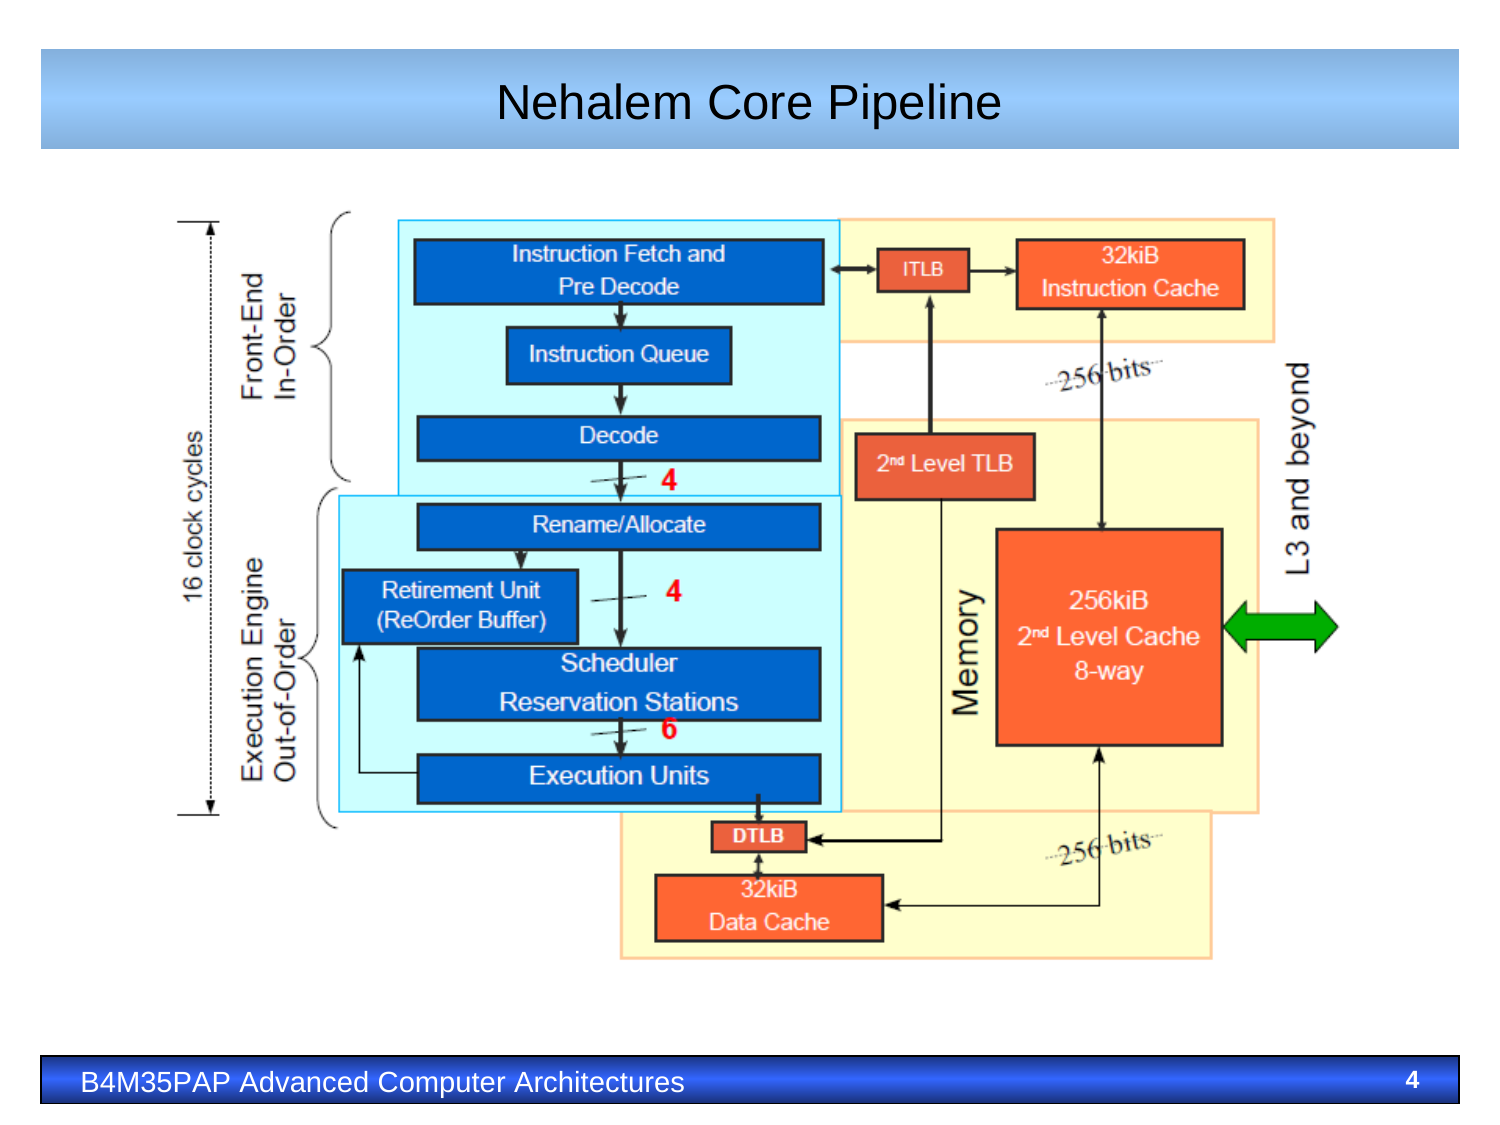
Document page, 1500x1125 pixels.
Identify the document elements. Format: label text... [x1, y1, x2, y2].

picture [154, 201, 1346, 971]
title Nehalem Core Pipeline [41, 49, 1459, 149]
